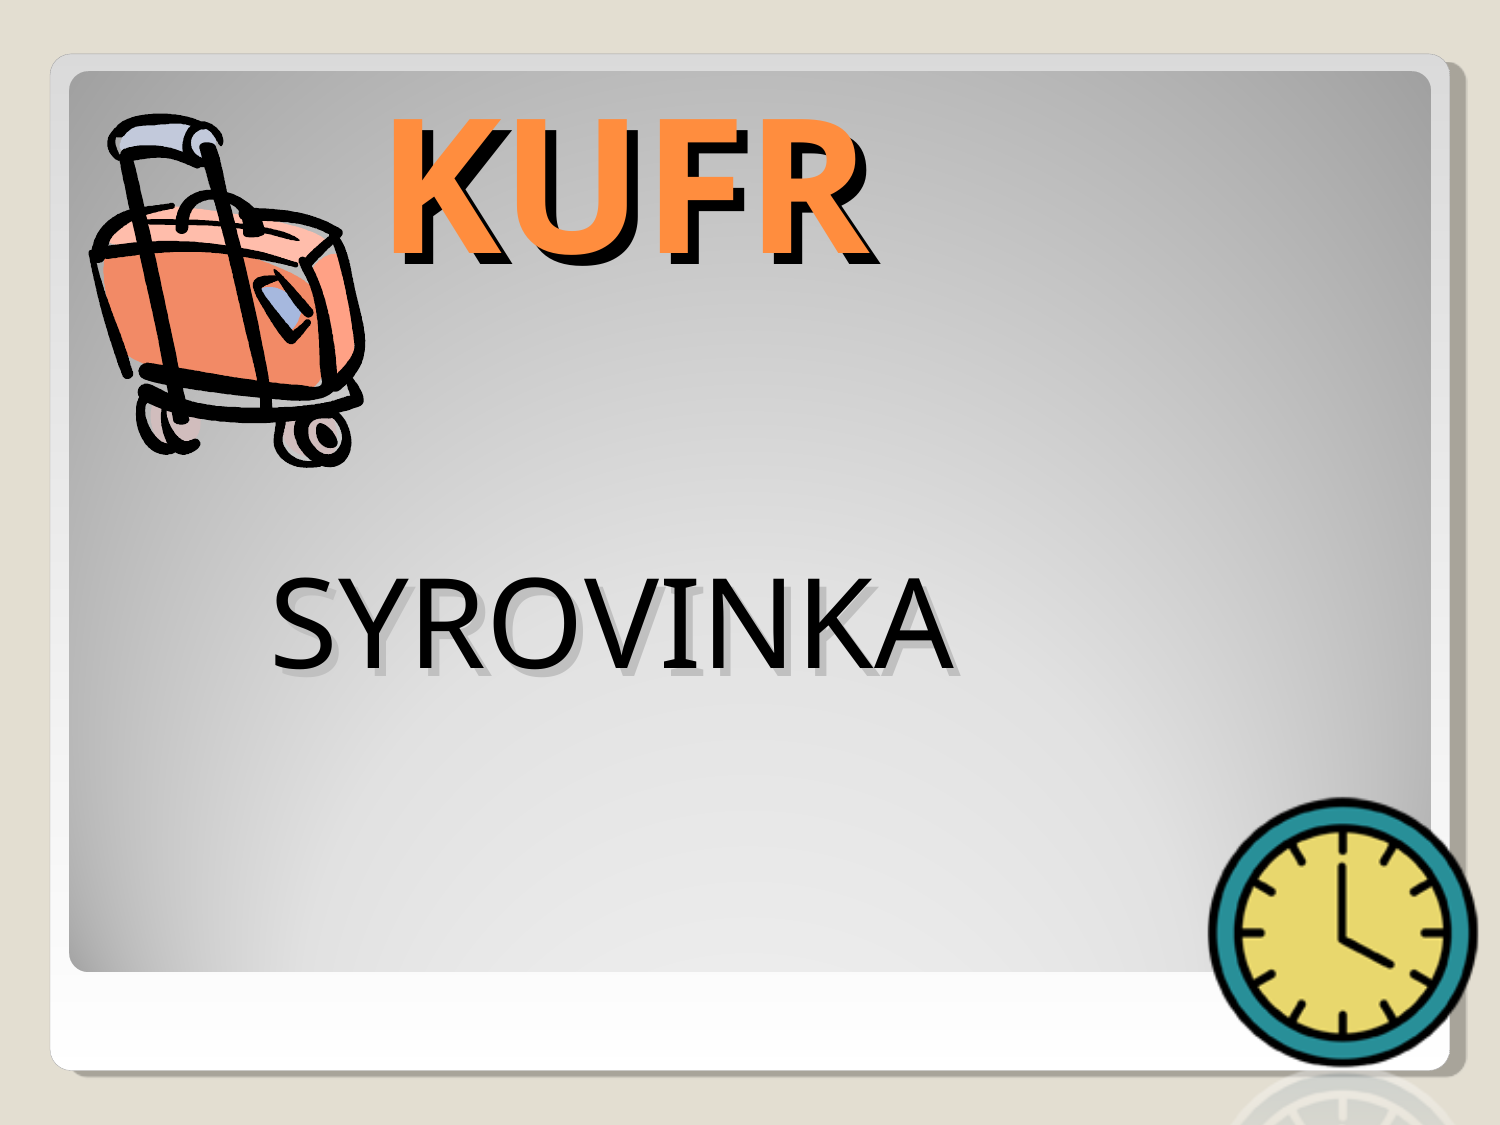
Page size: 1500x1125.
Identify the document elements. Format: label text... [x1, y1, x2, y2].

picture [69, 71, 1500, 1125]
text_box SYROVINKA [107, 536, 1117, 780]
text_box KUFR [362, 54, 1379, 362]
